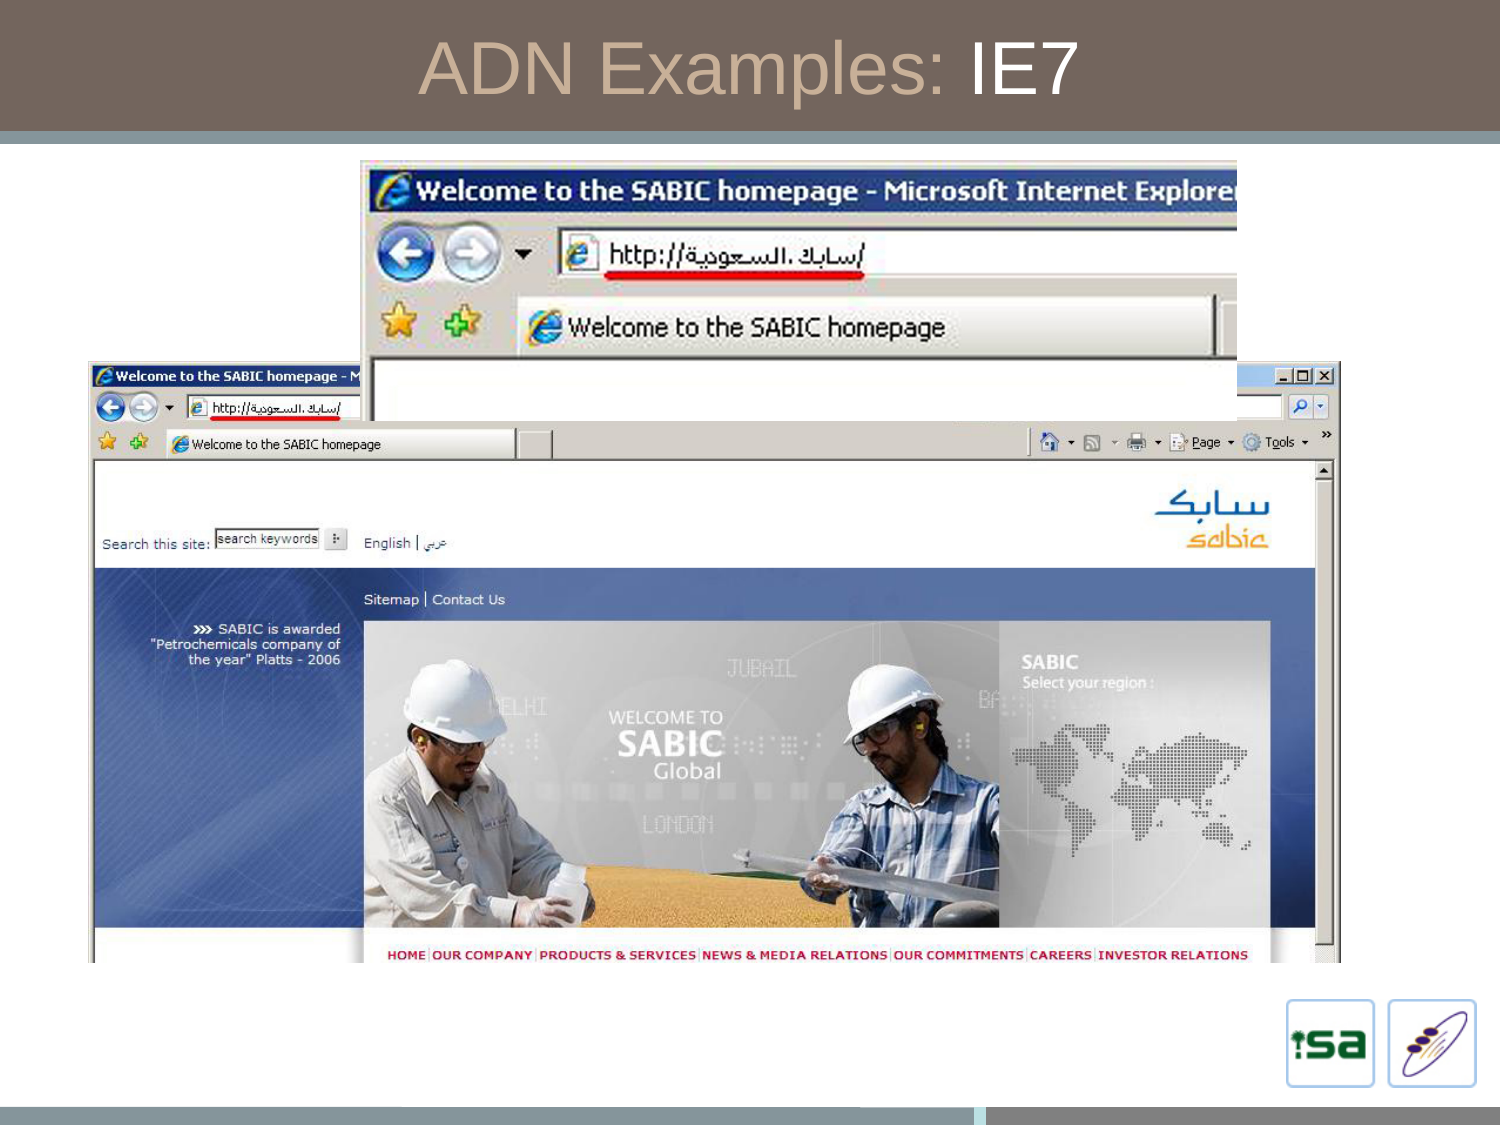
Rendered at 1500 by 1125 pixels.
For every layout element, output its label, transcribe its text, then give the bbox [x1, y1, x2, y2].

picture [1286, 999, 1477, 1088]
text_box ADN Examples: IE7 [0, 0, 1500, 131]
picture [88, 160, 1341, 963]
